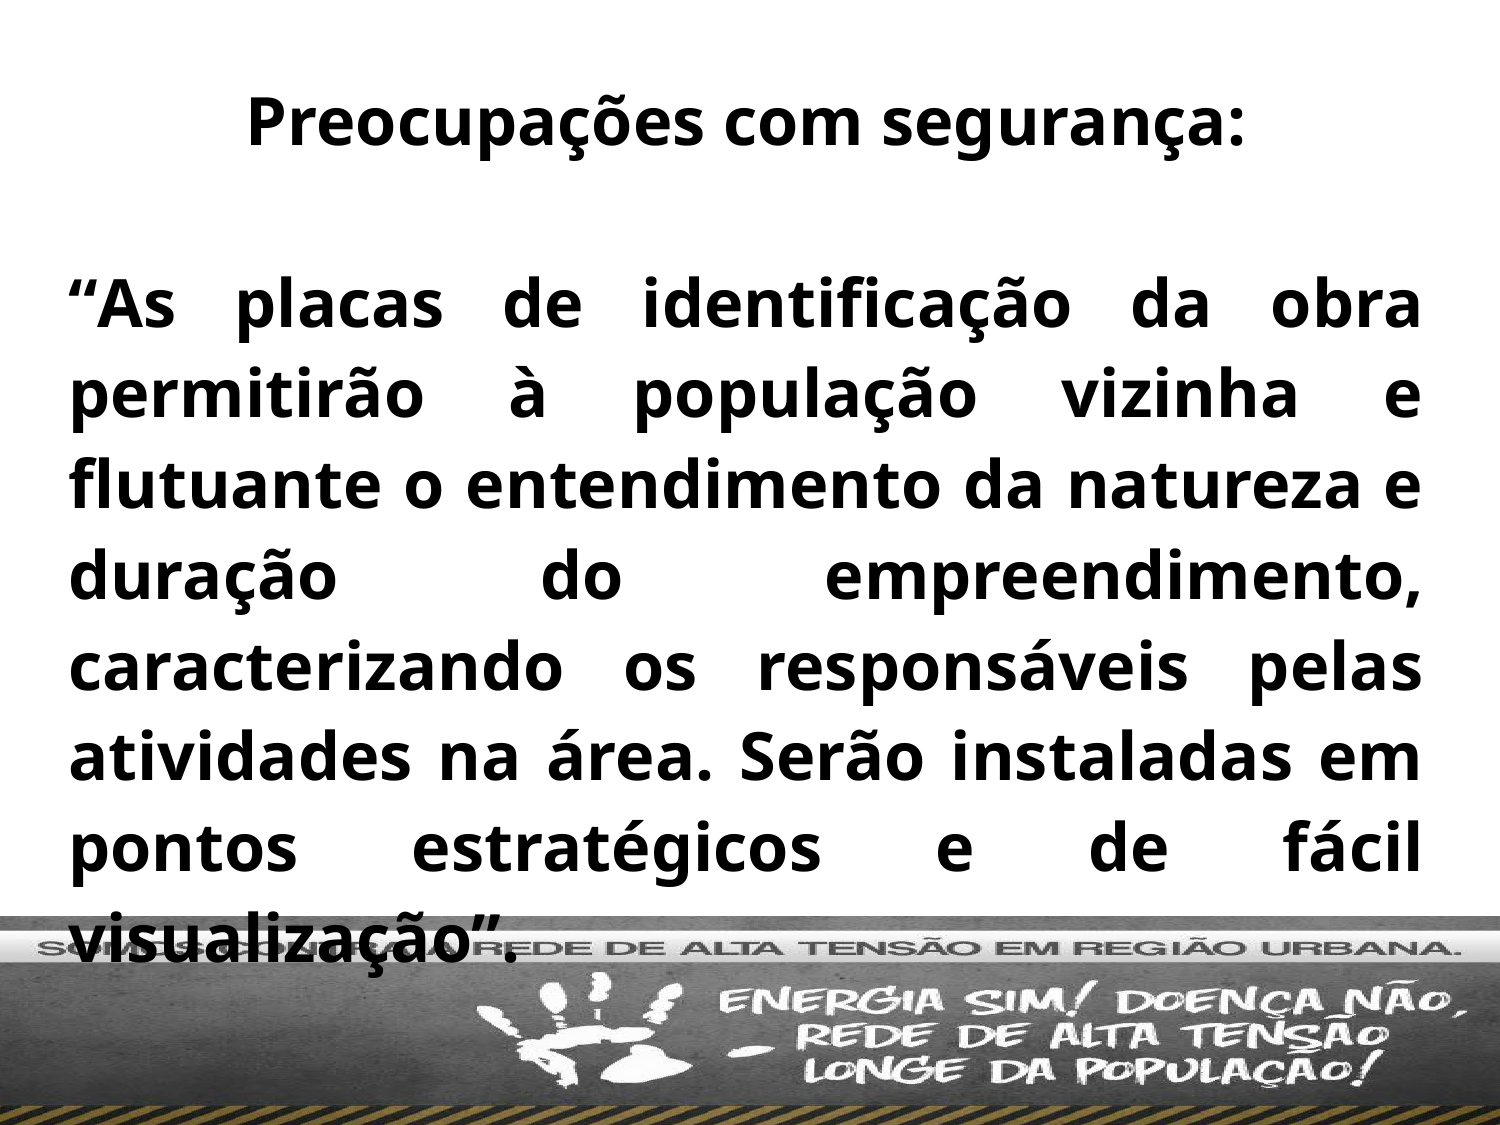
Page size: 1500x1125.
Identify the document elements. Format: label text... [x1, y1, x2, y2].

text_box Preocupações com segurança: “As placas de identificação da obra permitirão à população vizinha e flutuante o entendimento da natureza e duração do empreendimento, caracterizando os responsáveis pelas atividades na área. Serão instaladas em pontos estratégicos e de fácil visualização”. [53, 59, 1459, 990]
picture [0, 916, 1500, 1125]
